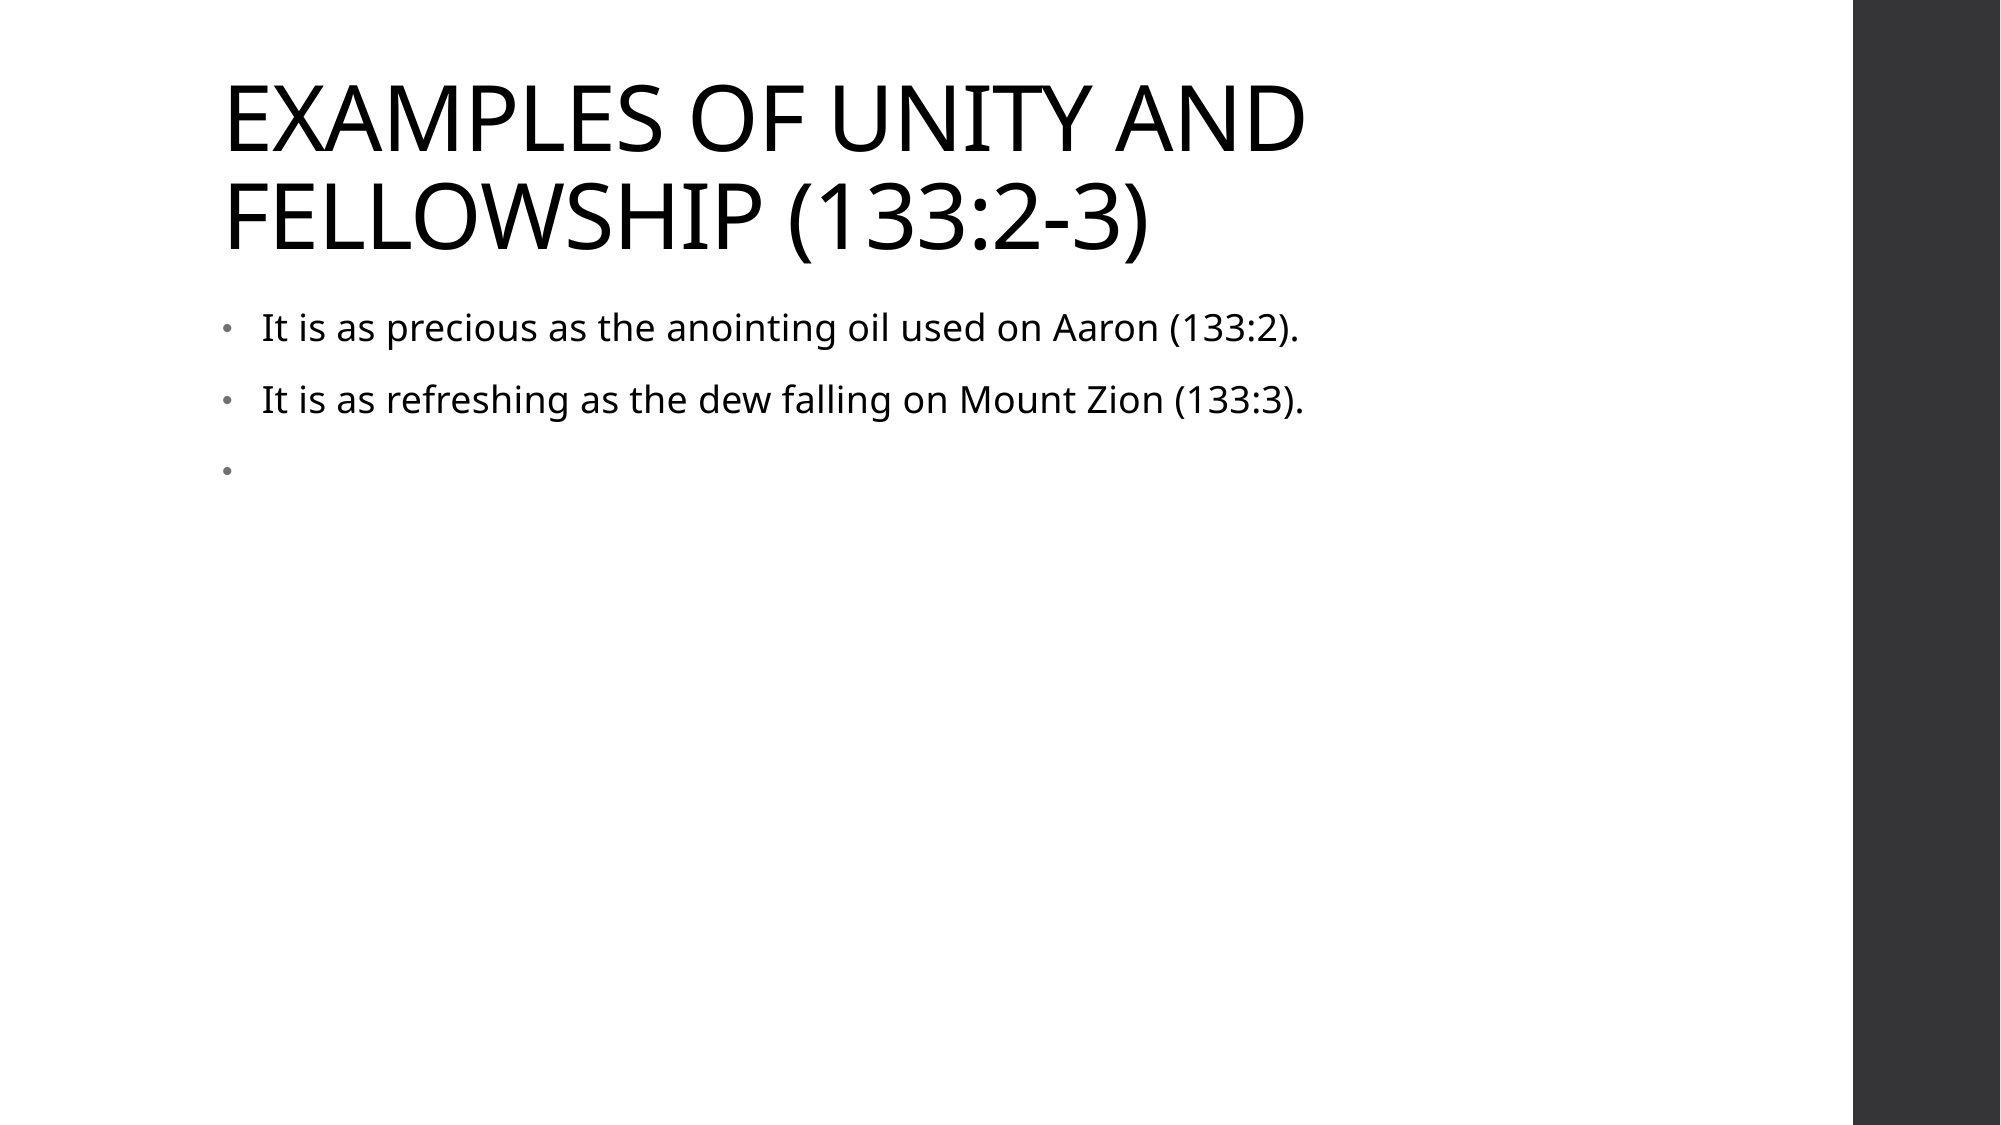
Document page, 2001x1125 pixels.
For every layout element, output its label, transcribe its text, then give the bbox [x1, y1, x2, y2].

title EXAMPLES OF UNITY AND FELLOWSHIP (133:2-3) [206, 60, 1797, 278]
list It is as precious as the anointing oil used on Aaron (133:2). It is as refreshing as the dew falling on Mount Zion (133:3). [206, 299, 1617, 1014]
